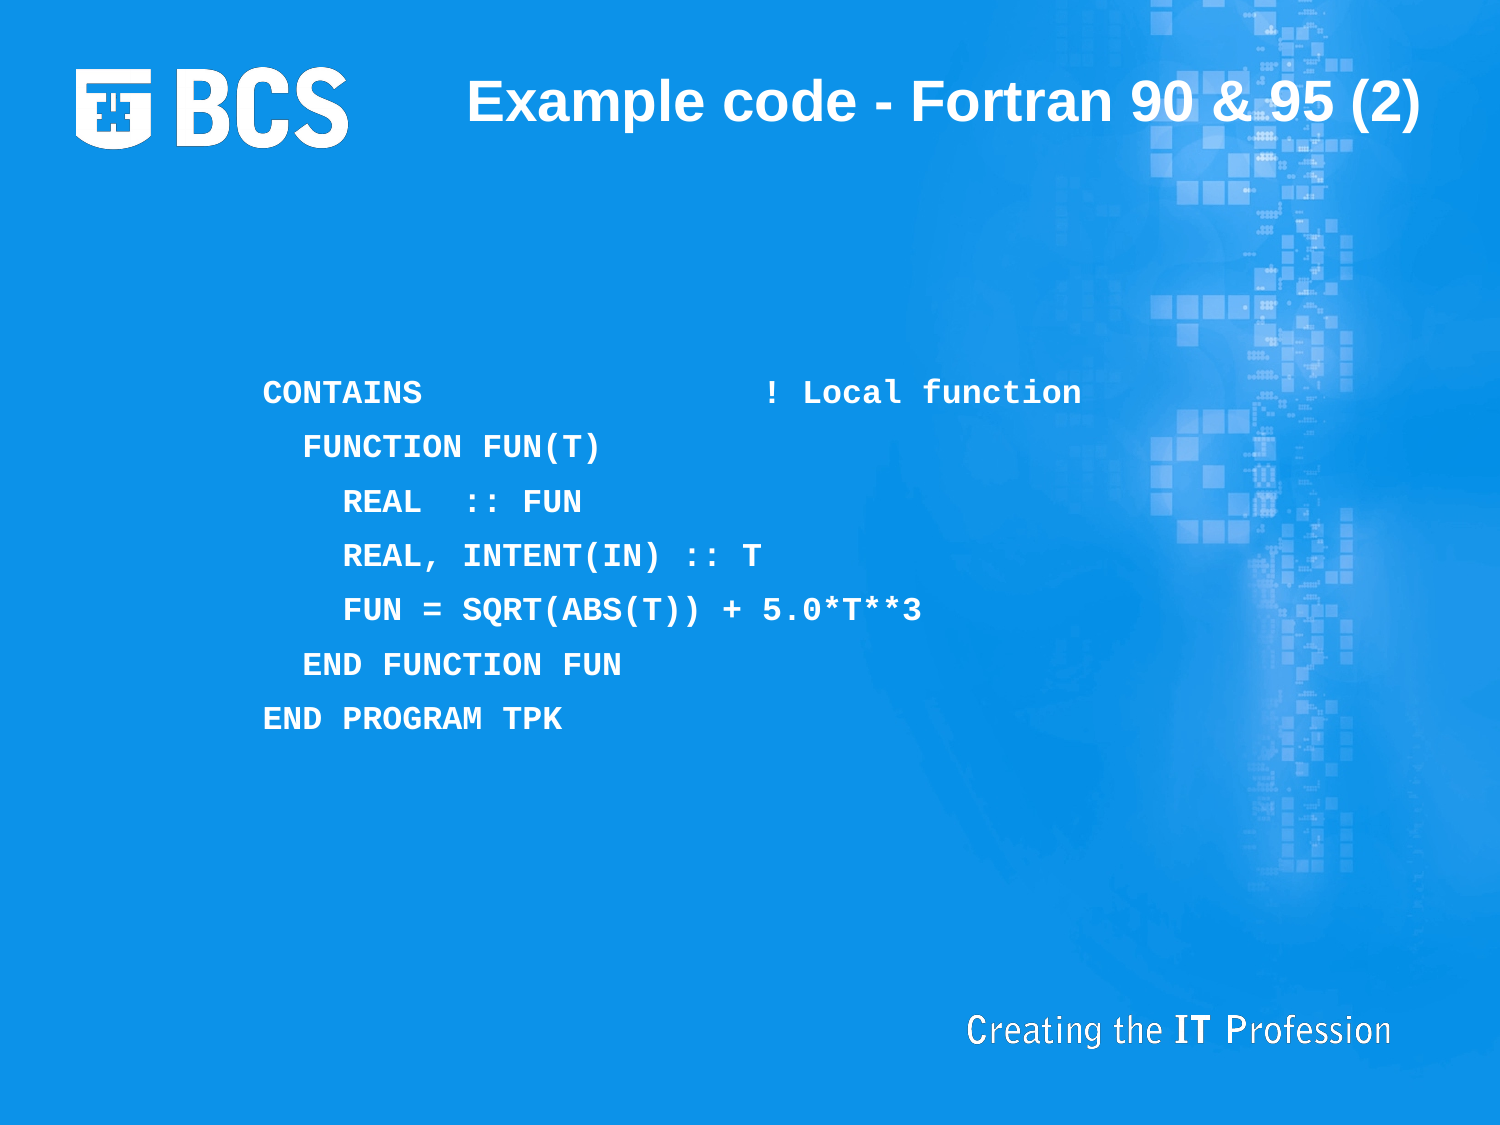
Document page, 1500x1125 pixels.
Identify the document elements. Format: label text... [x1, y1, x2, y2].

picture [0, 0, 1500, 1125]
title Example code - Fortran 90 & 95 (2) [442, 38, 1447, 169]
subtitle CONTAINS ! Local function FUNCTION FUN(T) REAL :: FUN REAL, INTENT(IN) :: T FUN = SQRT(ABS(T)) + 5.0*T**3 END FUNCTION FUN END PROGRAM TPK [147, 177, 1418, 884]
